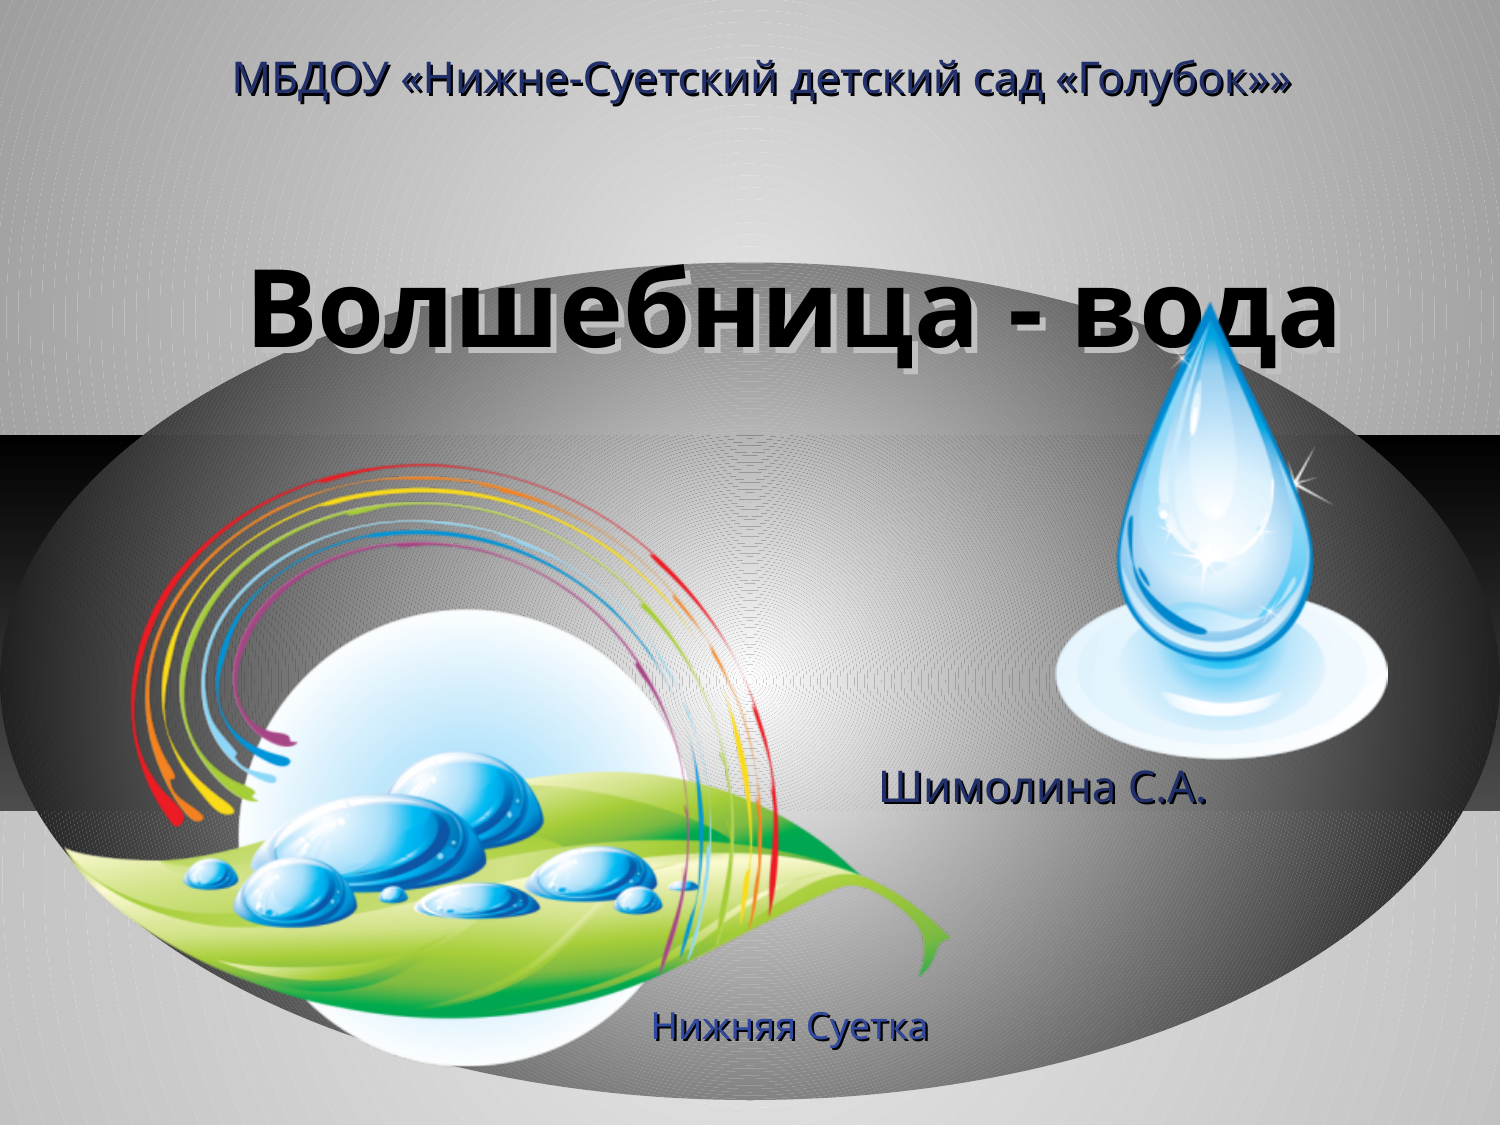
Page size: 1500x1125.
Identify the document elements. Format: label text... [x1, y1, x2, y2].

text_box МБДОУ «Нижне-Суетский детский сад «Голубок»» [53, 42, 1471, 124]
title Волшебница - вода [53, 231, 1500, 526]
subtitle Шимолина С.А. [862, 751, 1471, 913]
text_box Нижняя Суетка [630, 994, 950, 1056]
picture [64, 526, 951, 1103]
picture [1021, 274, 1388, 774]
